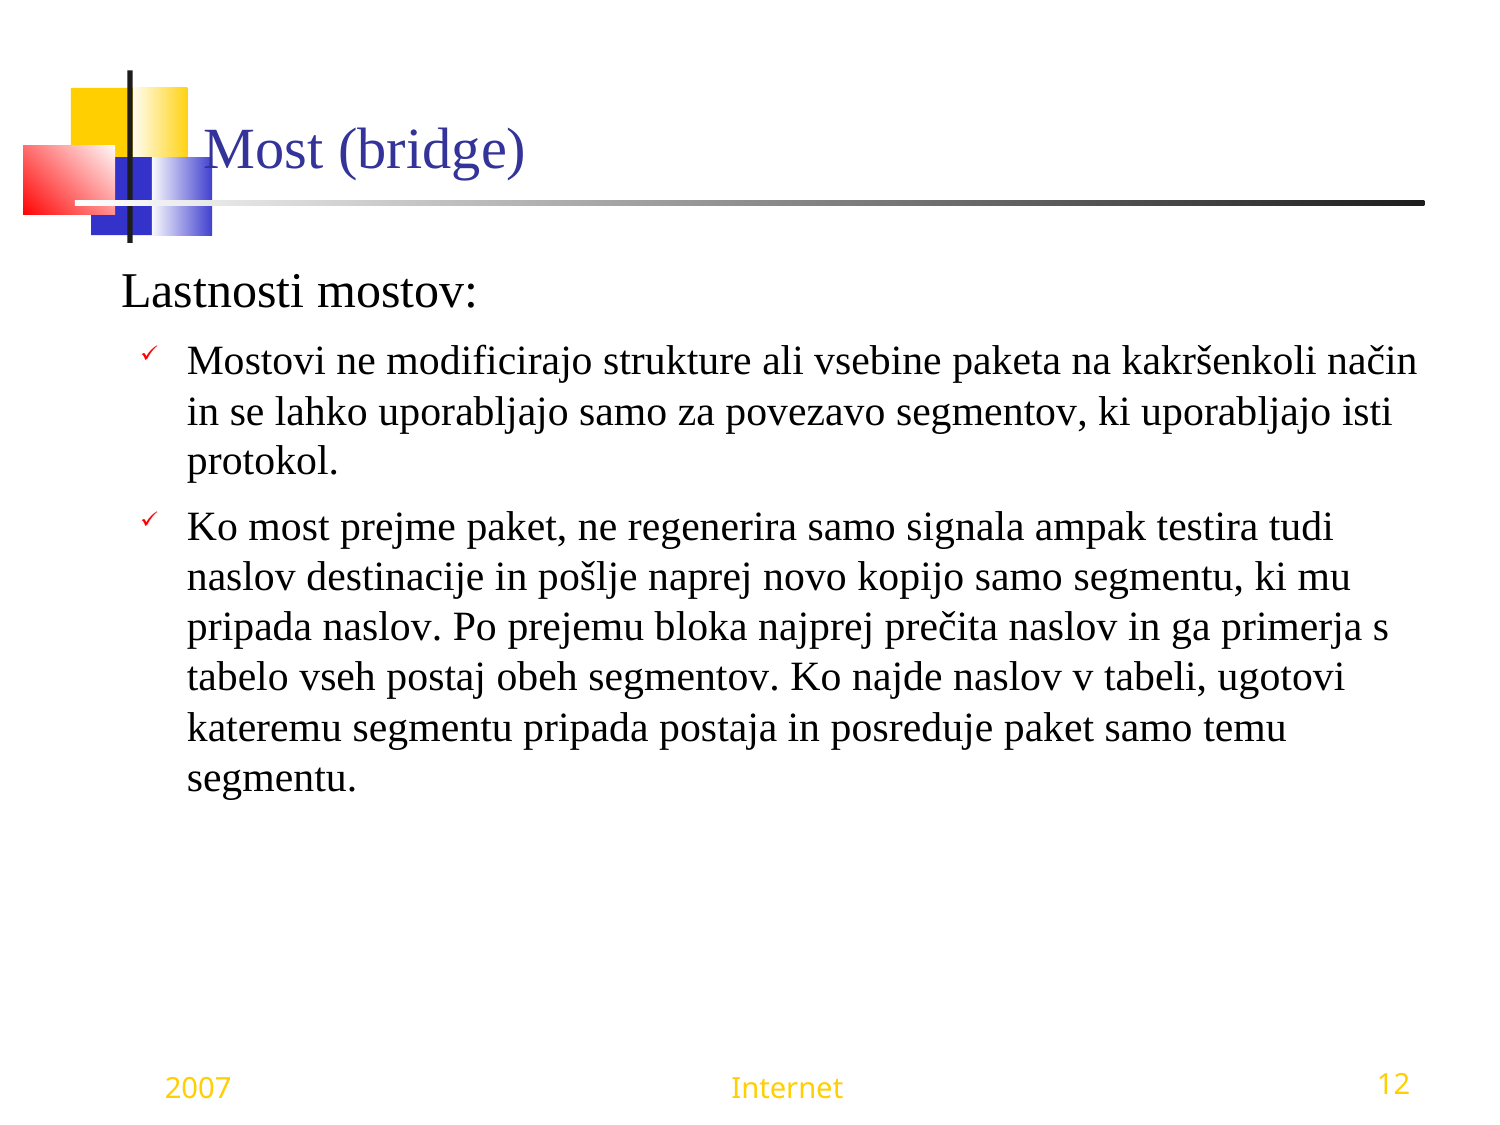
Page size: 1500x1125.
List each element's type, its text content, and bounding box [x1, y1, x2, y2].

text_box 2007 [150, 1037, 463, 1113]
text_box <number> [1112, 1037, 1426, 1113]
title Most (bridge) [188, 101, 1468, 188]
list Lastnosti mostov: Mostovi ne modificirajo strukture ali vsebine paketa na kakršenkoli način in se lahko uporabljajo samo za povezavo segmentov, ki uporabljajo isti protokol. Ko most prejme paket, ne regenerira samo signala ampak testira tudi naslov destinacije in pošlje naprej novo kopijo samo segmentu, ki mu pripada naslov. Po prejemu bloka najprej prečita naslov in ga primerja s tabelo vseh postaj obeh segmentov. Ko najde naslov v tabeli, ugotovi kateremu segmentu pripada postaja in posreduje paket samo temu segmentu. [50, 249, 1469, 1007]
text_box Internet [549, 1037, 1026, 1113]
